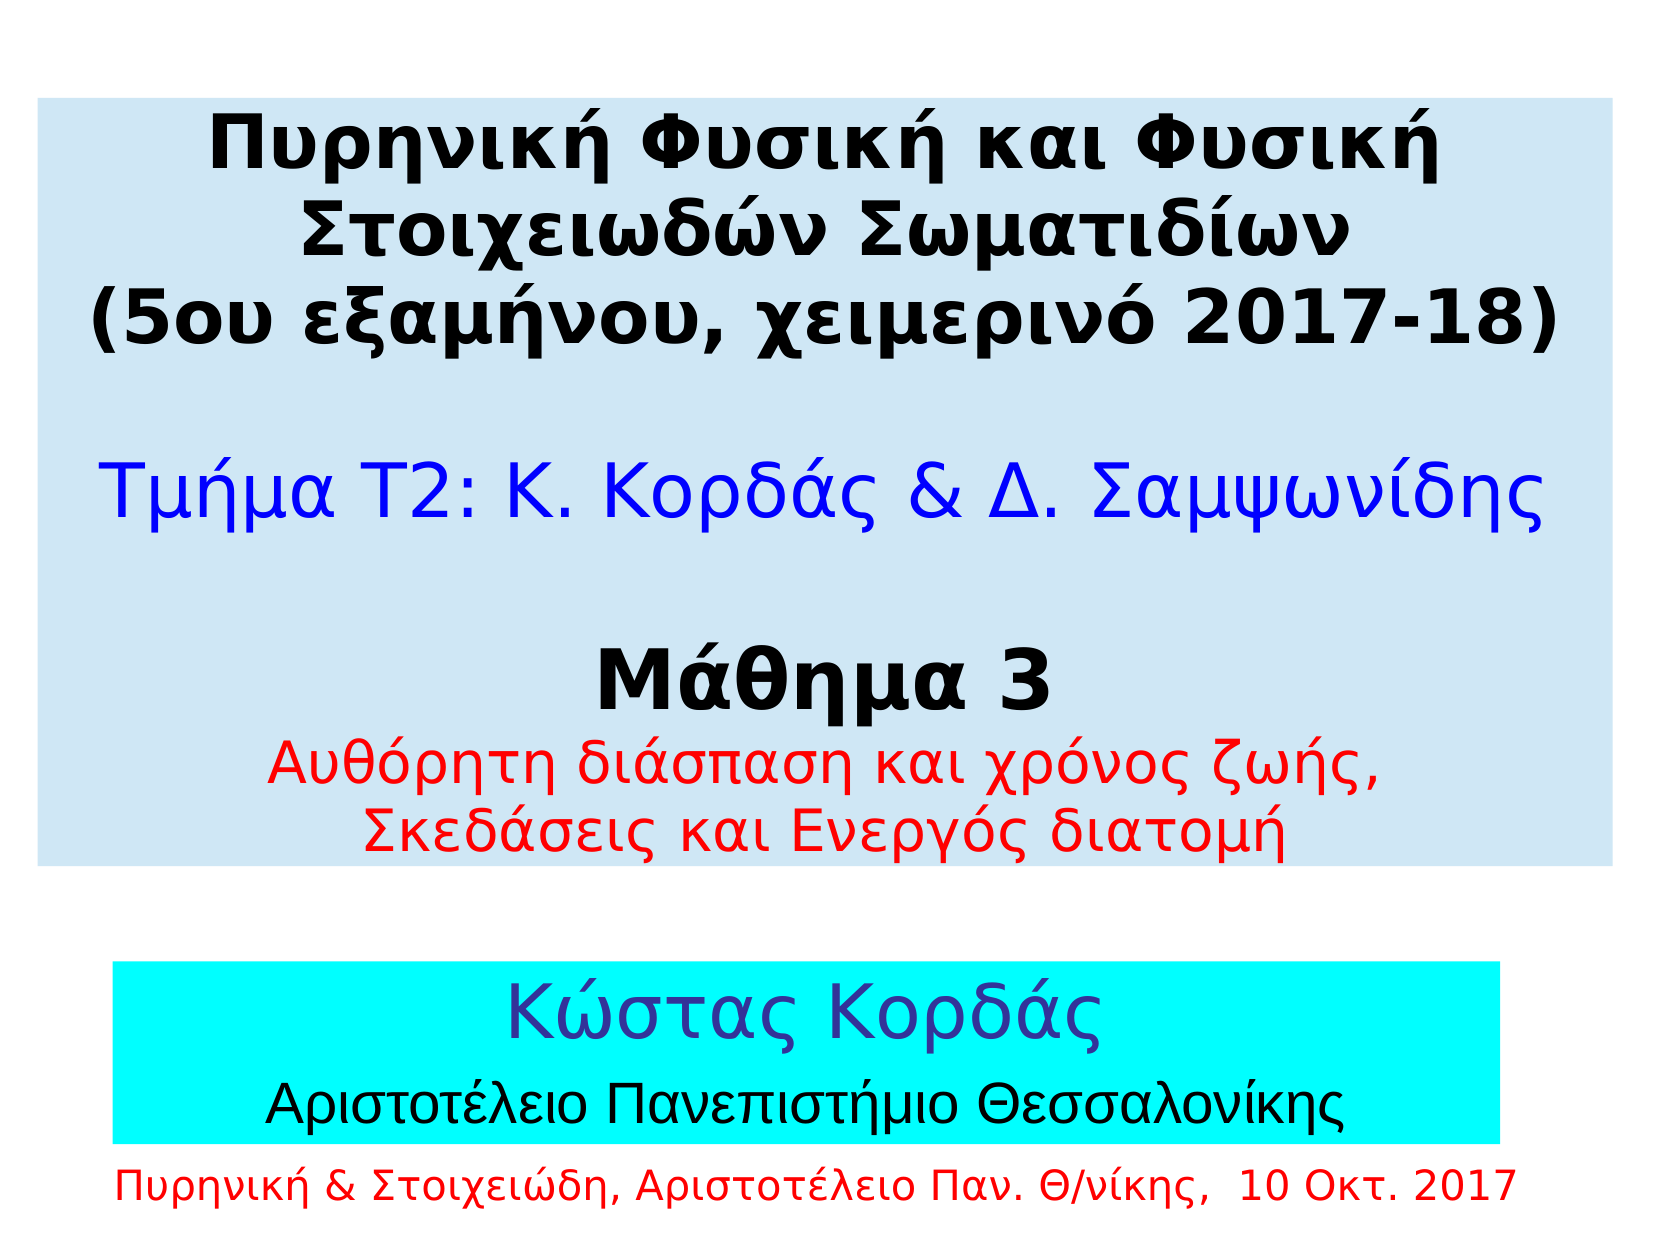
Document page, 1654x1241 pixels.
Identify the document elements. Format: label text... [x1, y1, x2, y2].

text_box Πυρηνική & Στοιχειώδη, Αριστοτέλειο Παν. Θ/νίκης, 10 Οκτ. 2017 [98, 1154, 1535, 1219]
title Πυρηνική Φυσική και Φυσική Στοιχειωδών Σωματιδίων (5ου εξαμήνου, χειμερινό 2017-18) Τμήμα T2: Κ. Κορδάς & Δ. Σαμψωνίδης Μάθημα 3 Αυθόρητη διάσπαση και χρόνος ζωής, Σκεδάσεις και Ενεργός διατομή [37, 97, 1613, 867]
text_box Κώστας Κορδάς Αριστοτέλειο Πανεπιστήμιο Θεσσαλονίκης [112, 961, 1501, 1145]
